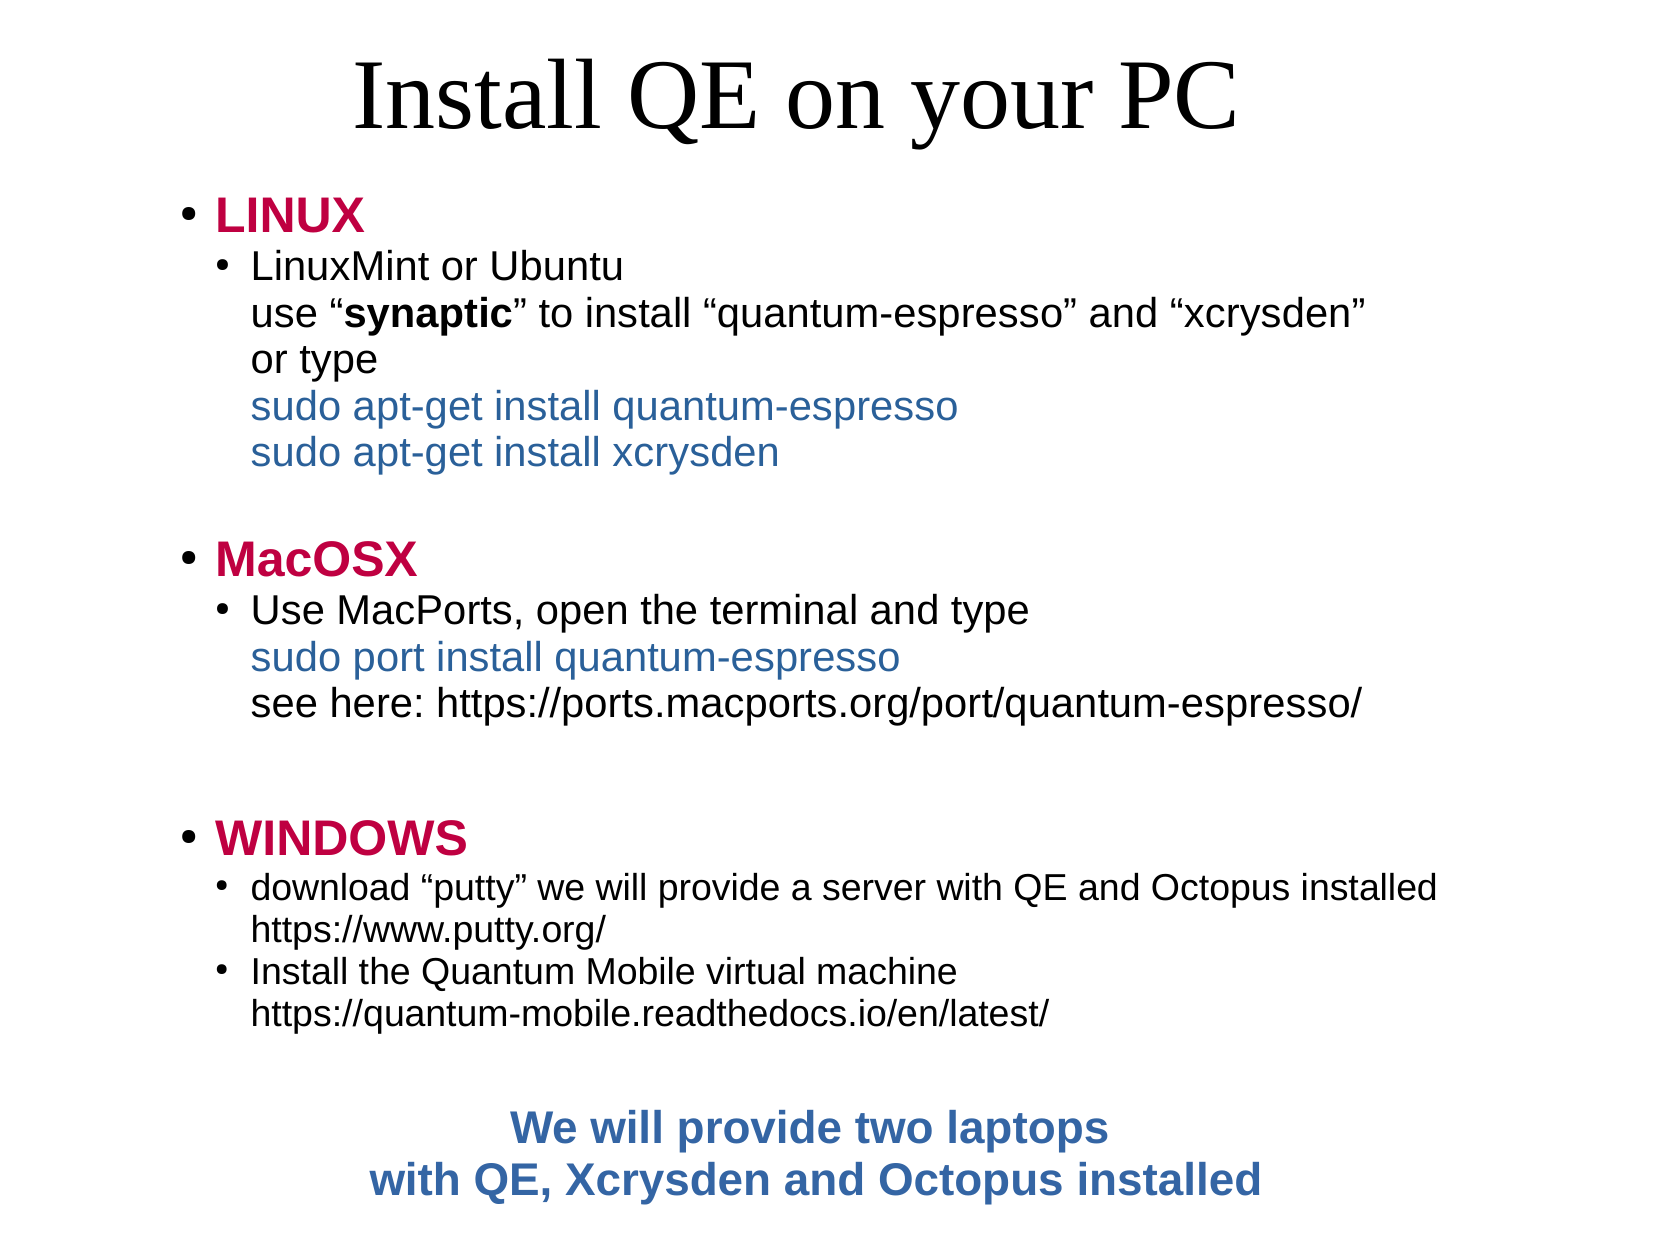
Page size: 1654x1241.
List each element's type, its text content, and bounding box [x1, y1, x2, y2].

text_box We will provide two laptops with QE, Xcrysden and Octopus installed [207, 1095, 1426, 1220]
text_box Install QE on your PC [225, 25, 1370, 166]
text_box LINUX LinuxMint or Ubuntu use “synaptic” to install “quantum-espresso” and “xcrysden” or type sudo apt-get install quantum-espresso sudo apt-get install xcrysden MacOSX Use MacPorts, open the terminal and type sudo port install quantum-espresso see here: https://ports.macports.org/port/quantum-espresso/ WINDOWS download “putty” we will provide a server with QE and Octopus installed https://www.putty.org/ Install the Quantum Mobile virtual machine https://quantum-mobile.readthedocs.io/en/latest/ [165, 180, 1531, 1084]
